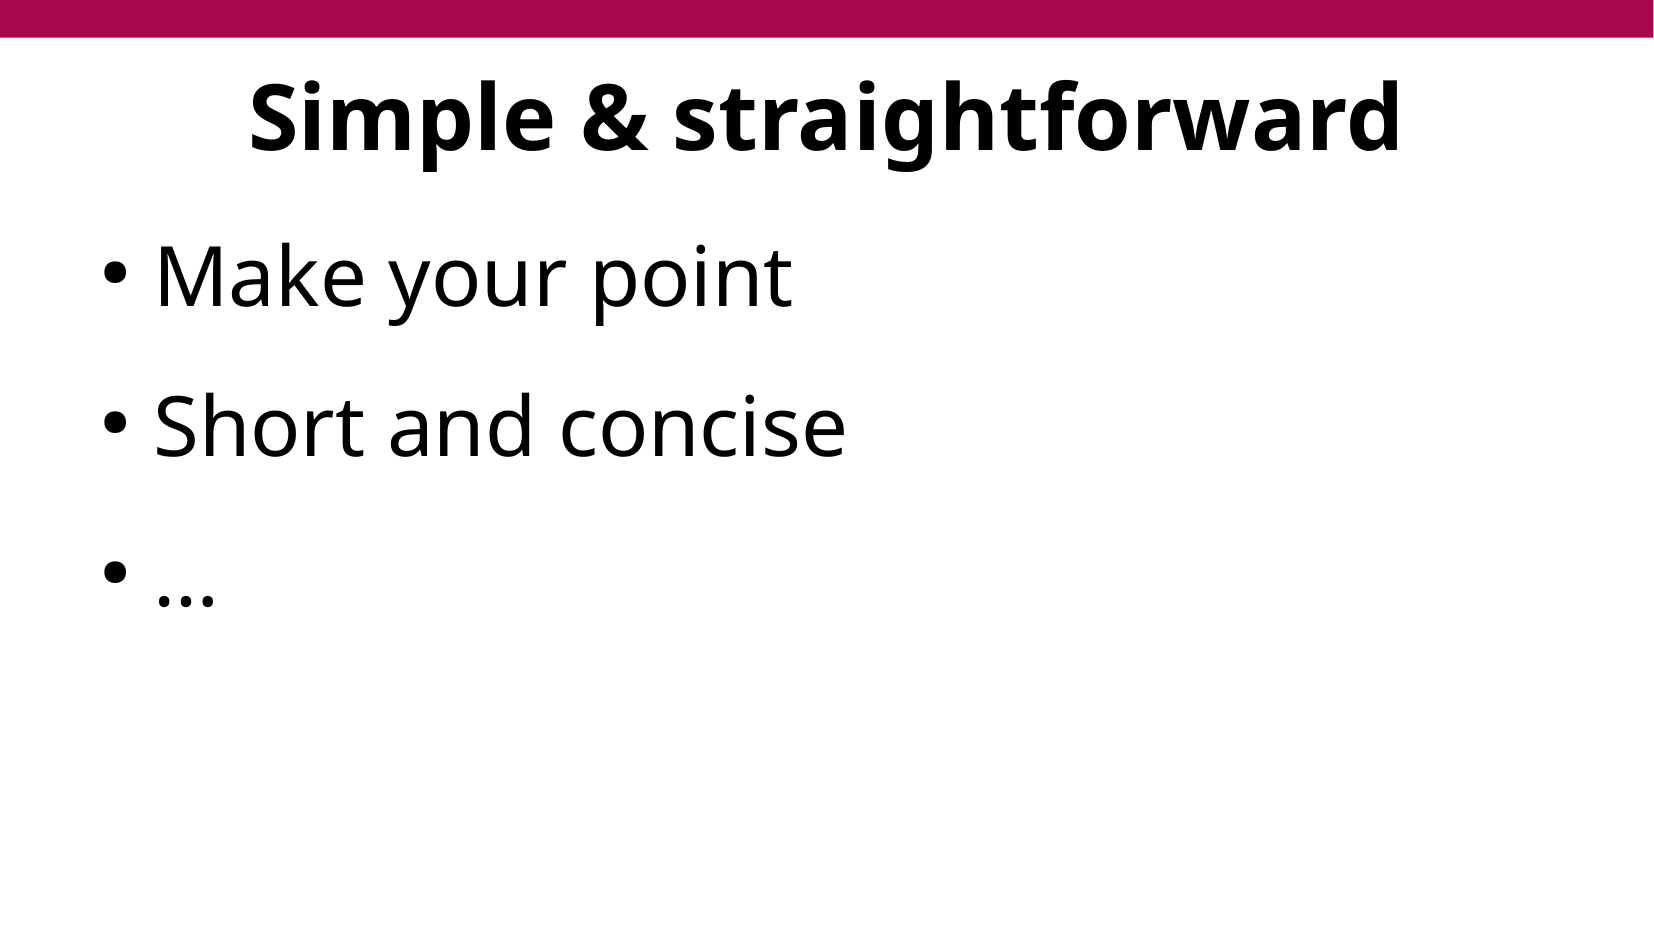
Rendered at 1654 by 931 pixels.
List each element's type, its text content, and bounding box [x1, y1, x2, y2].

title Simple & straightforward [82, 37, 1571, 193]
list Make your point Short and concise … [82, 217, 1571, 757]
